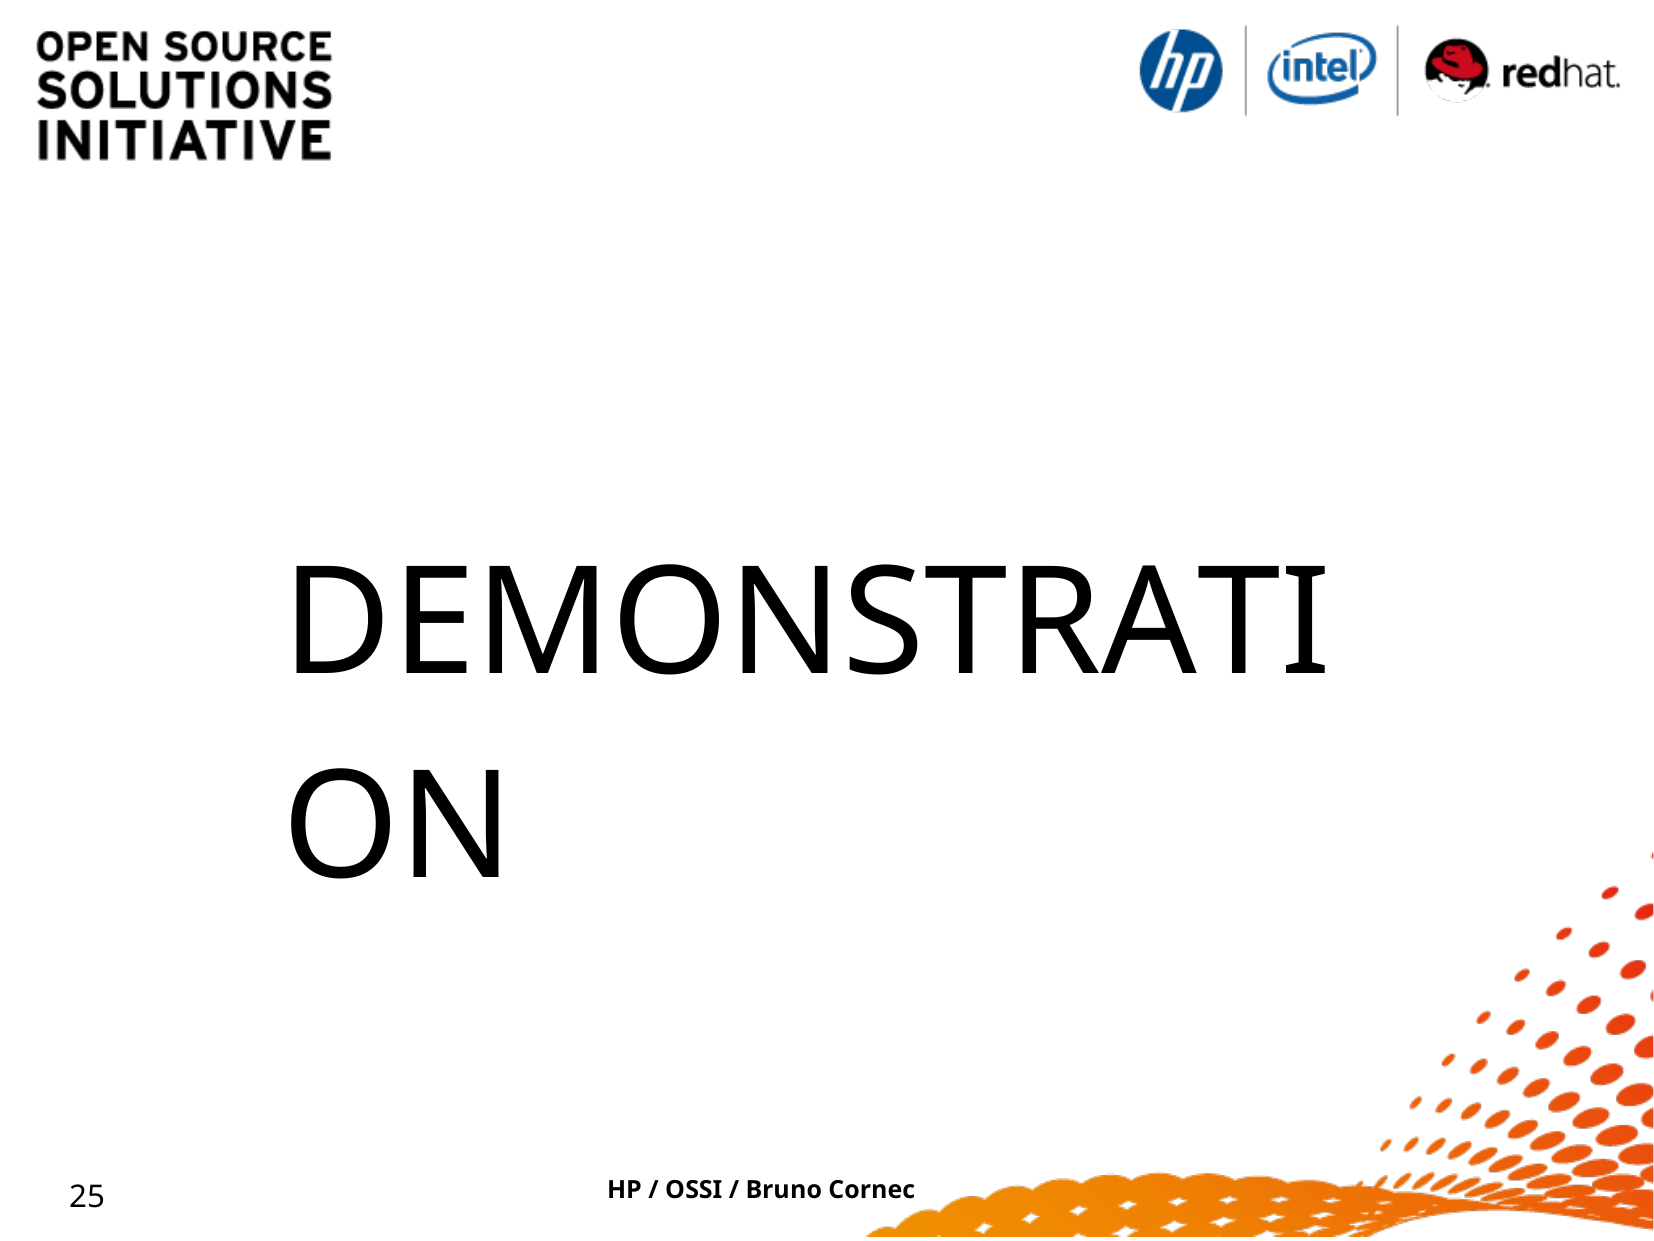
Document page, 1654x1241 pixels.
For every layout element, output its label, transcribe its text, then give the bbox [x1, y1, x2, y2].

picture [0, 0, 1654, 1237]
text_box DEMONSTRATION [282, 513, 1370, 688]
